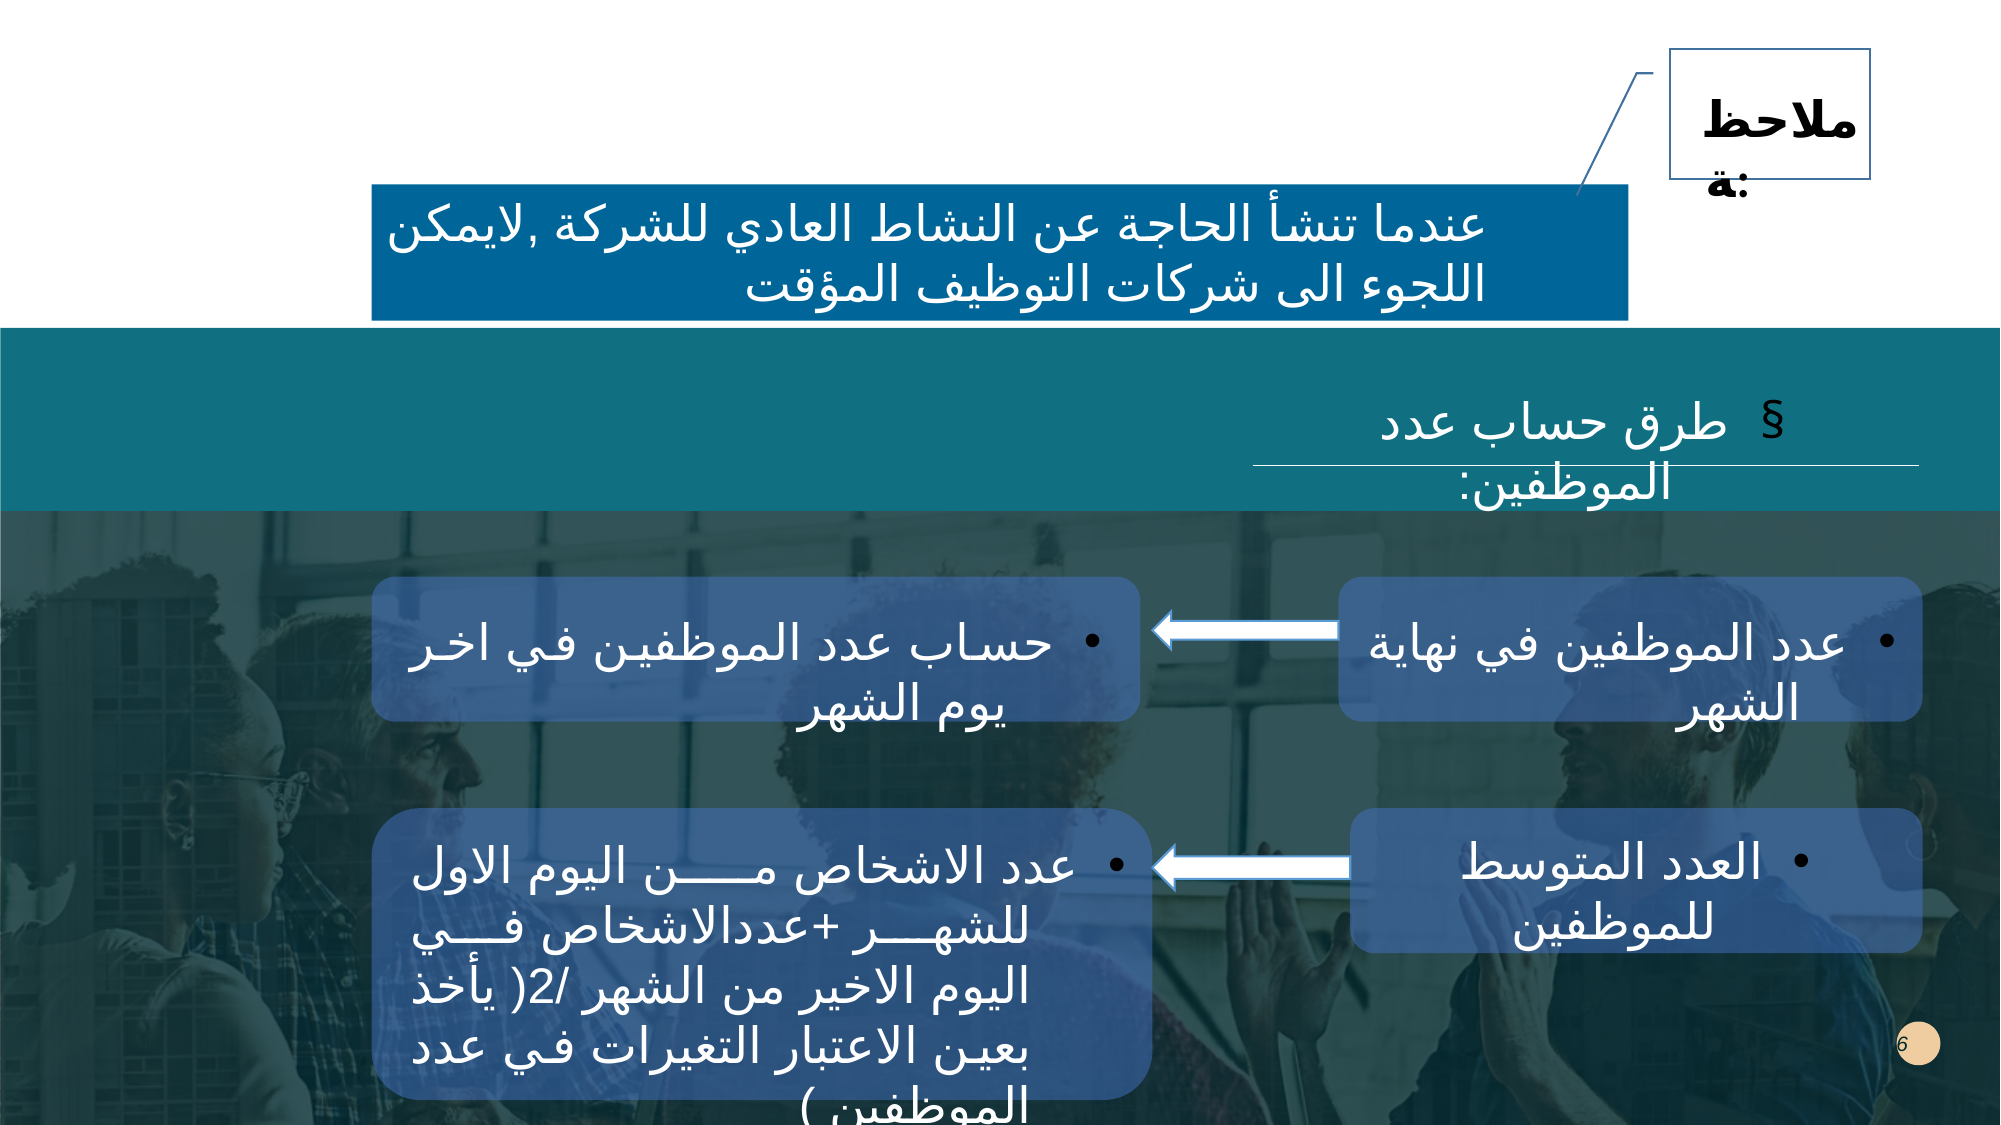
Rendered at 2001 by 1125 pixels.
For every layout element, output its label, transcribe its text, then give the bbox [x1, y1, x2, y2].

text_box [922, 1109, 939, 1118]
text_box طرق حساب عدد الموظفين: [1252, 381, 1897, 458]
text_box العدد المتوسط للموظفين [1350, 822, 1911, 899]
text_box حساب عدد الموظفين في اخر يوم الشهر [395, 603, 1117, 679]
text_box عدد الاشخاص من اليوم الاول للشهر +عددالاشخاص في اليوم الاخير من الشهر /2( يأخذ بعين الاعتبار التغيرات في عدد الموظفين ) [395, 826, 1141, 1084]
text_box [983, 1113, 991, 1120]
text_box [892, 1109, 898, 1117]
text_box [956, 1112, 963, 1118]
text_box عدد الموظفين في نهاية الشهر [1350, 603, 1911, 679]
text_box عندما تنشأ الحاجة عن النشاط العادي للشركة ,لايمكن اللجوء الى شركات التوظيف المؤقت [371, 184, 1629, 321]
text_box [1670, 49, 1870, 179]
text_box [0, 511, 2000, 1125]
text_box ملاحظة: [1690, 79, 1882, 156]
